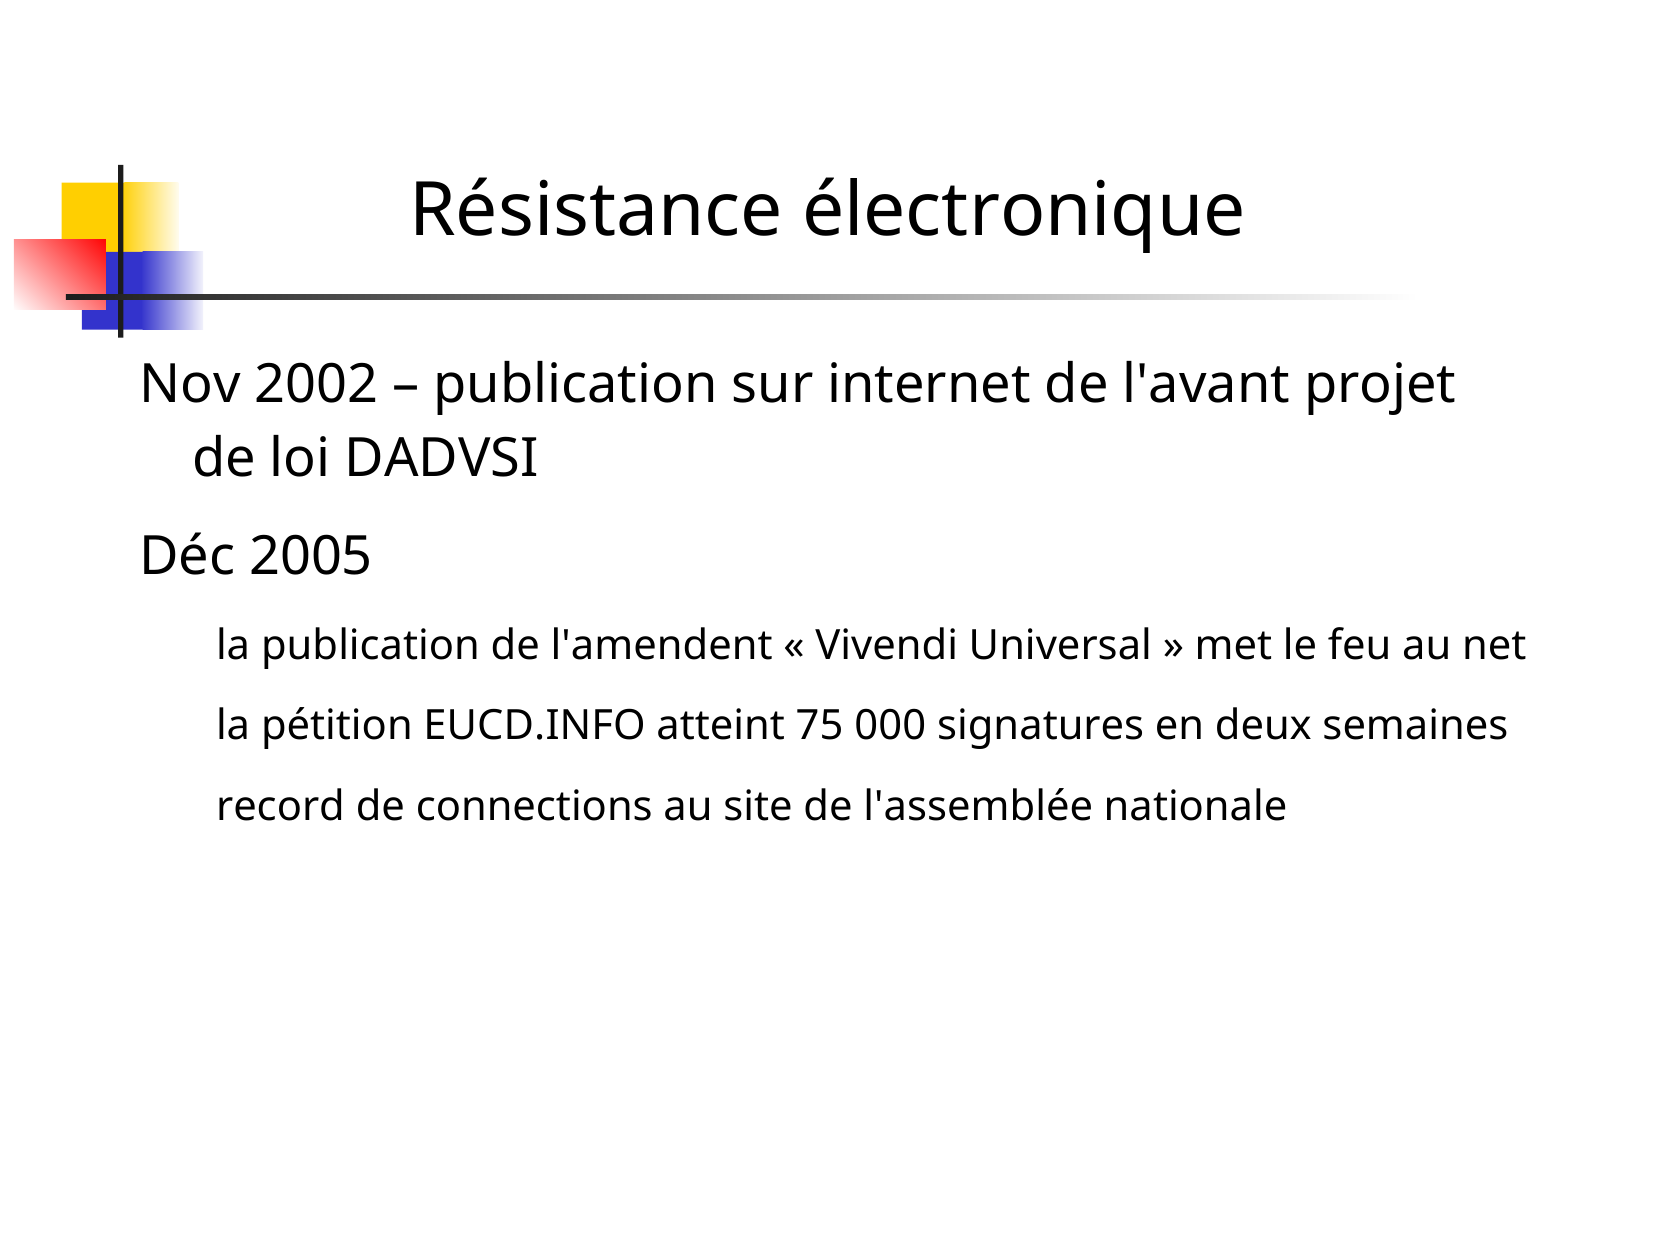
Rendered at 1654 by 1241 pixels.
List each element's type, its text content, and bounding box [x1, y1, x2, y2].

list Nov 2002 – publication sur internet de l'avant projet de loi DADVSI Déc 2005 la publication de l'amendent « Vivendi Universal » met le feu au net la pétition EUCD.INFO atteint 75 000 signatures en deux semaines record de connections au site de l'assemblée nationale [121, 344, 1534, 1127]
title Résistance électronique [121, 102, 1534, 311]
